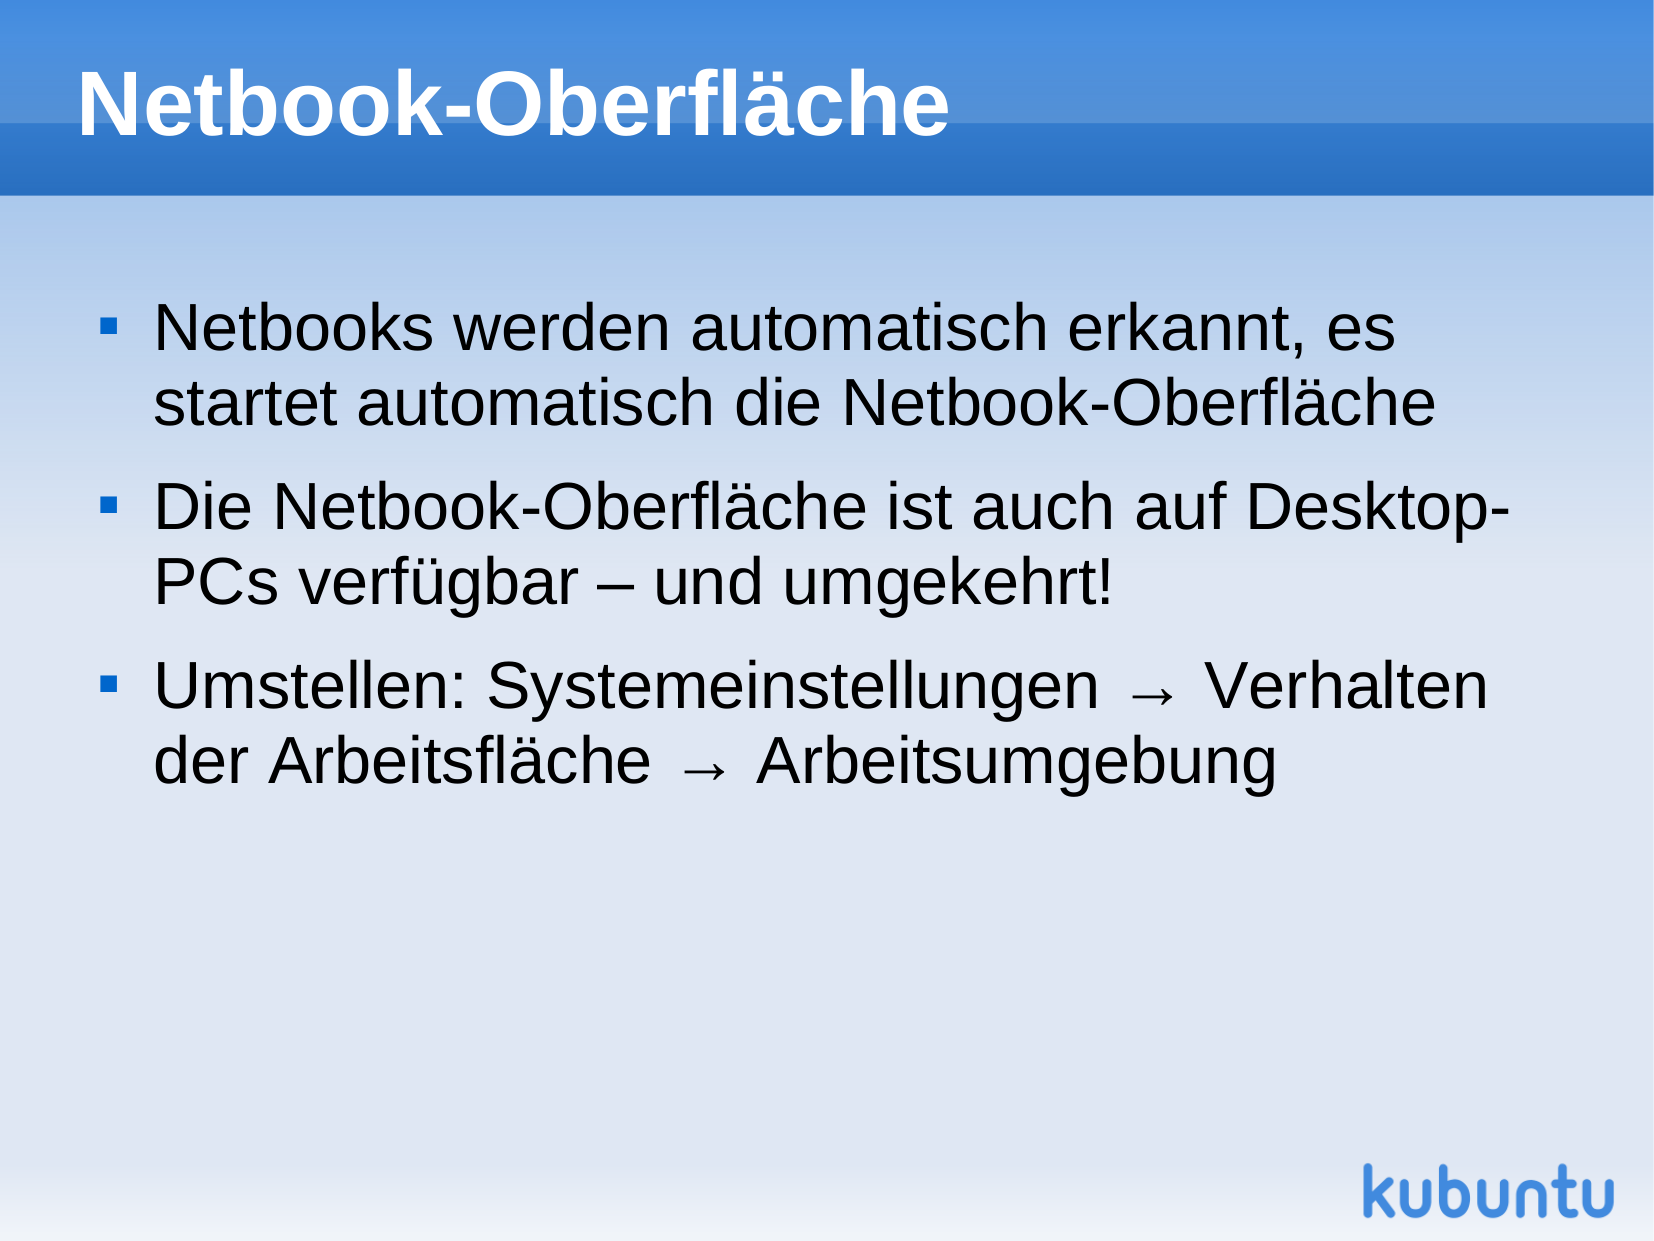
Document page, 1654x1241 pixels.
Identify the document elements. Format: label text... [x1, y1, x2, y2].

list Netbooks werden automatisch erkannt, es startet automatisch die Netbook-Oberfläche Die Netbook-Oberfläche ist auch auf Desktop-PCs verfügbar – und umgekehrt! Umstellen: Systemeinstellungen → Verhalten der Arbeitsfläche → Arbeitsumgebung [82, 290, 1571, 1094]
title Netbook-Oberfläche [76, 7, 1565, 200]
picture [0, 0, 1654, 1241]
